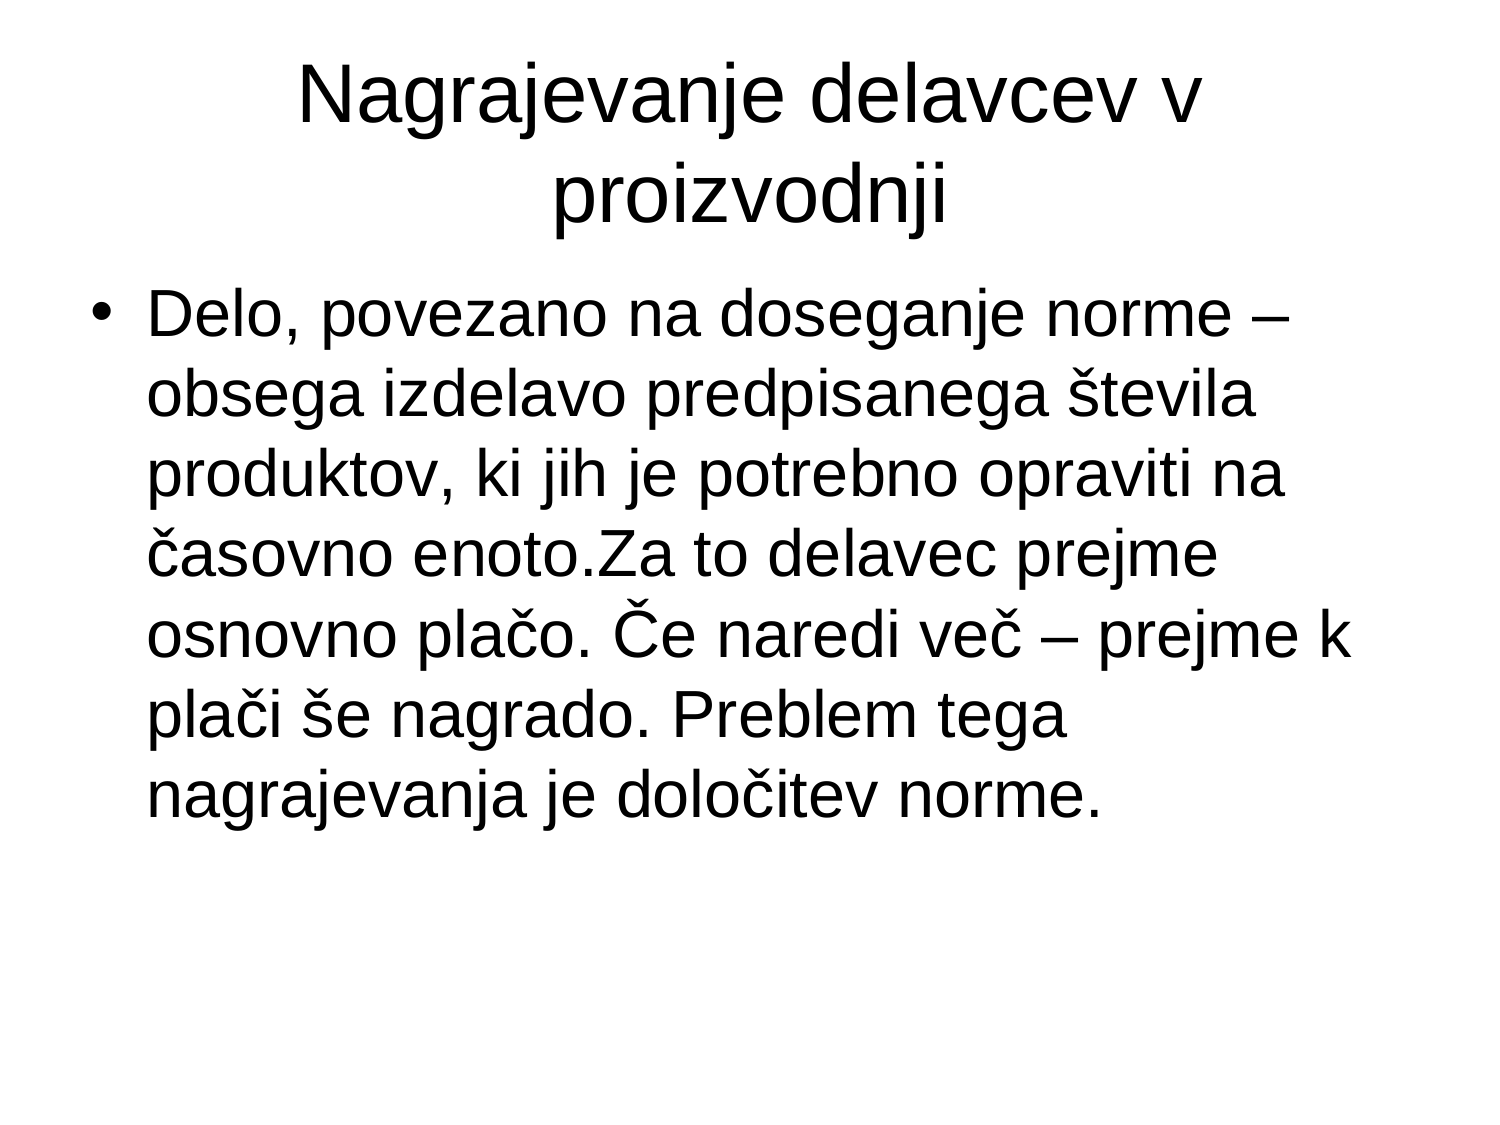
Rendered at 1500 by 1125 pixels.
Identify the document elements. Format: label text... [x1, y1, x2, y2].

title Nagrajevanje delavcev v proizvodnji [75, 31, 1426, 247]
list Delo, povezano na doseganje norme – obsega izdelavo predpisanega števila produktov, ki jih je potrebno opraviti na časovno enoto.Za to delavec prejme osnovno plačo. Če naredi več – prejme k plači še nagrado. Preblem tega nagrajevanja je določitev norme. [75, 262, 1426, 1006]
